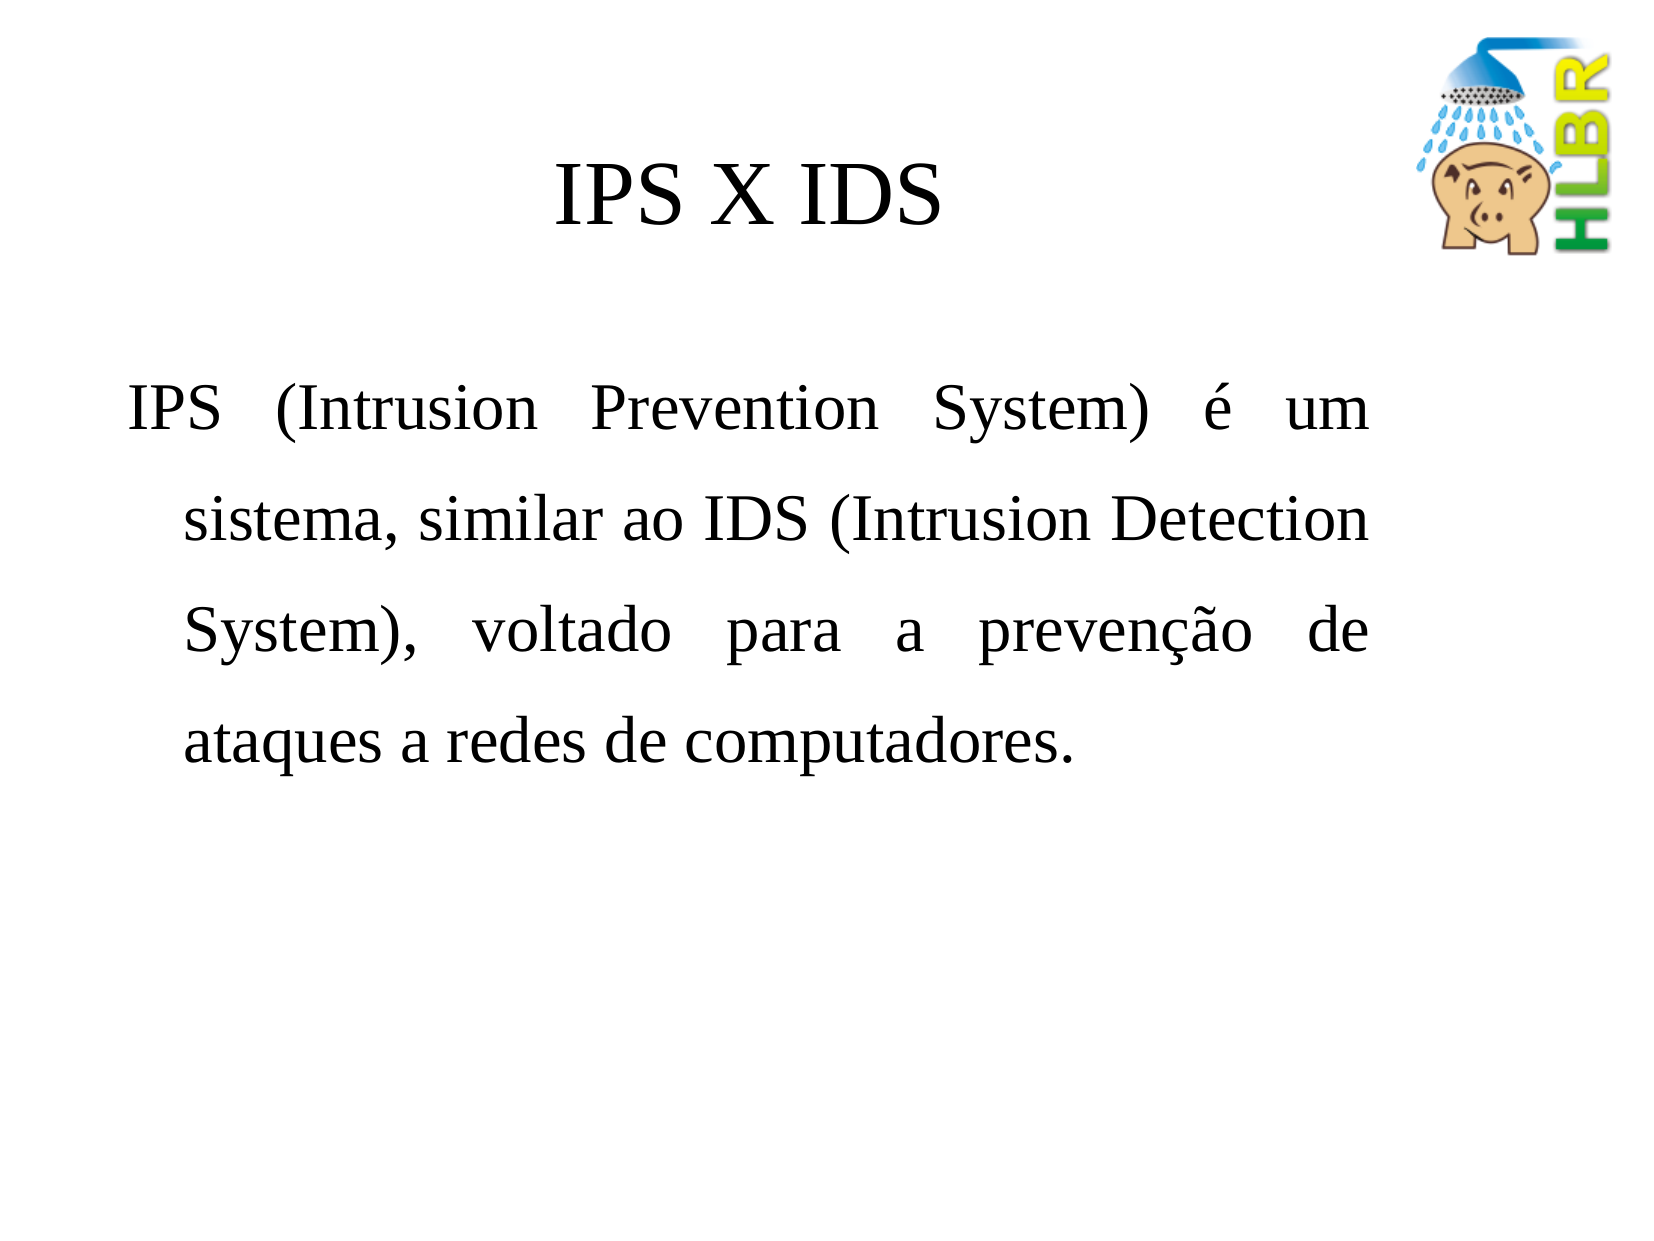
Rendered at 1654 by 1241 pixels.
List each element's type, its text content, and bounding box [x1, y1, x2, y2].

picture [1416, 37, 1612, 260]
list IPS (Intrusion Prevention System) é um sistema, similar ao IDS (Intrusion Detection System), voltado para a prevenção de ataques a redes de computadores. [112, 324, 1388, 1001]
title IPS X IDS [112, 99, 1388, 288]
